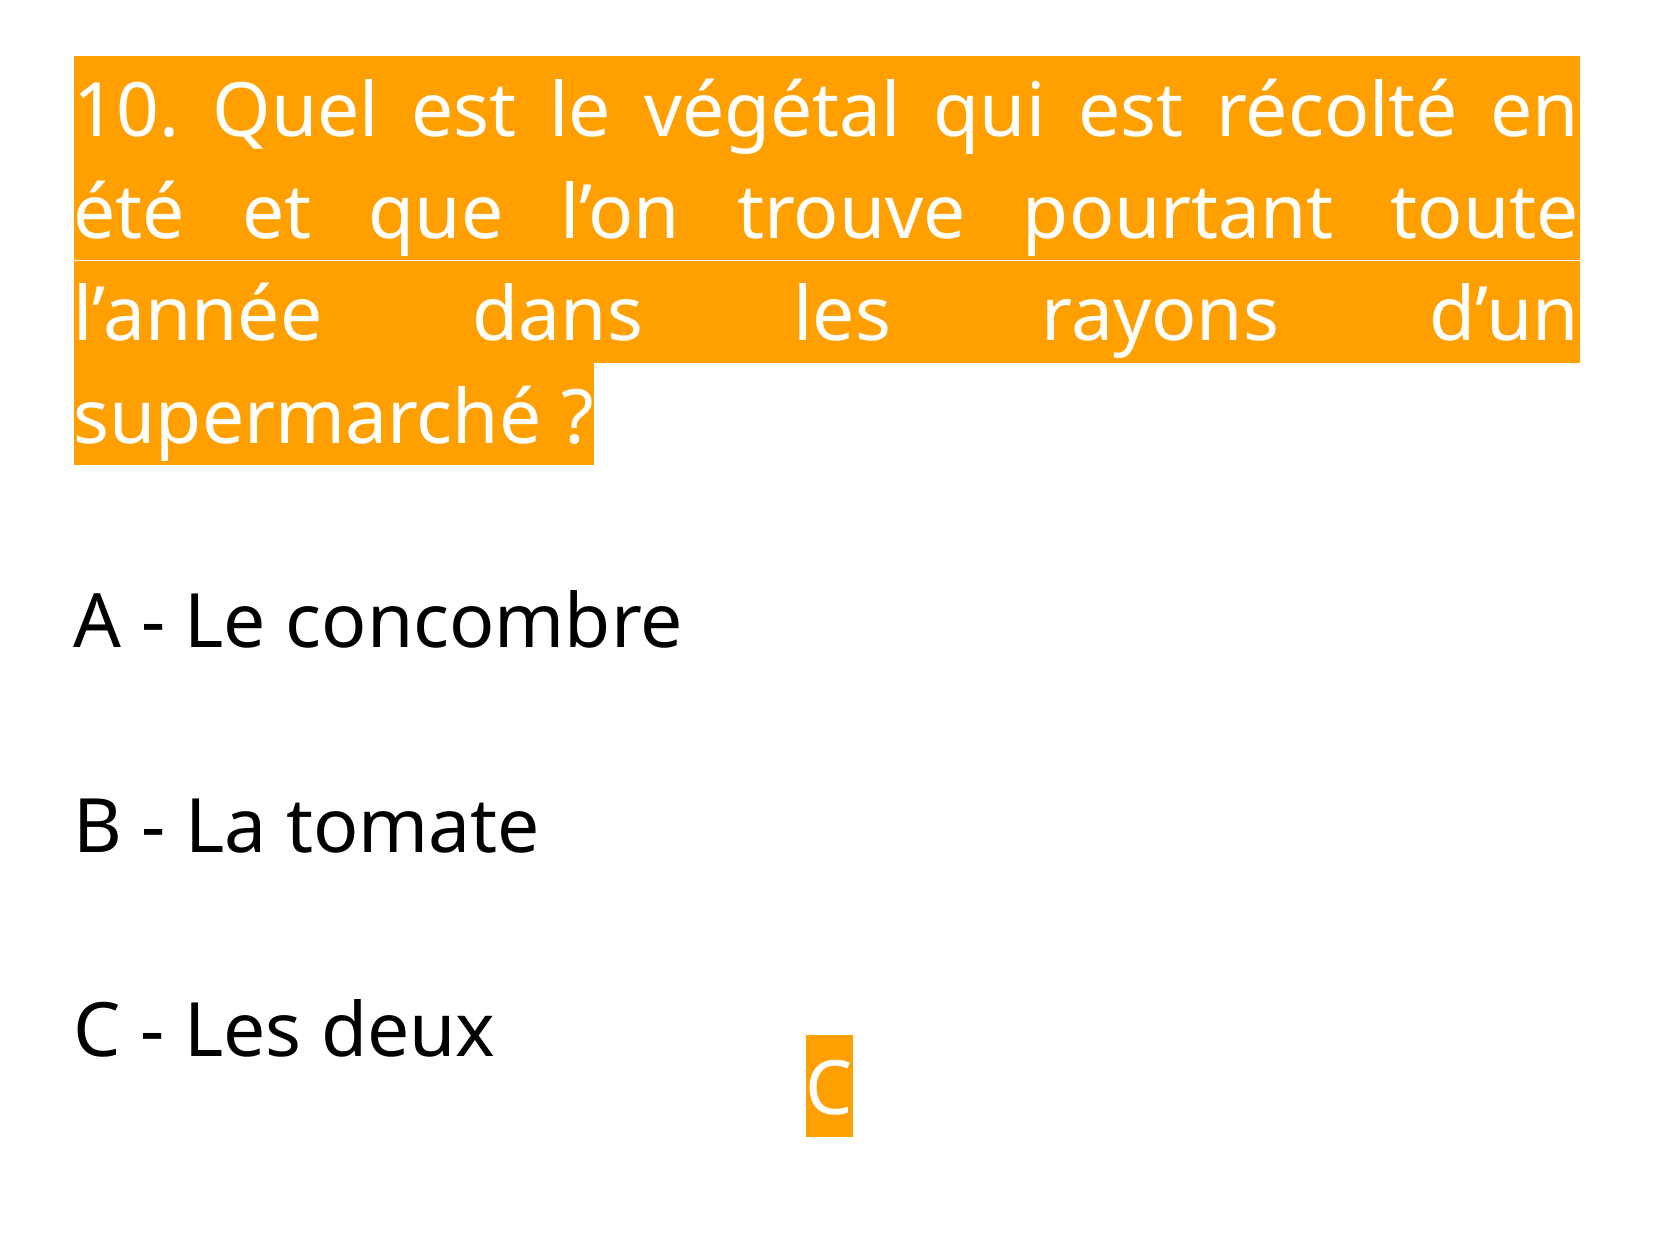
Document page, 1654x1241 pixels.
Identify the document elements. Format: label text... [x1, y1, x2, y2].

text_box 10. Quel est le végétal qui est récolté en été et que l’on trouve pourtant toute l’année dans les rayons d’un supermarché ? A - Le concombre B - La tomate C - Les deux [59, 6, 1595, 1039]
text_box C [791, 1027, 884, 1148]
